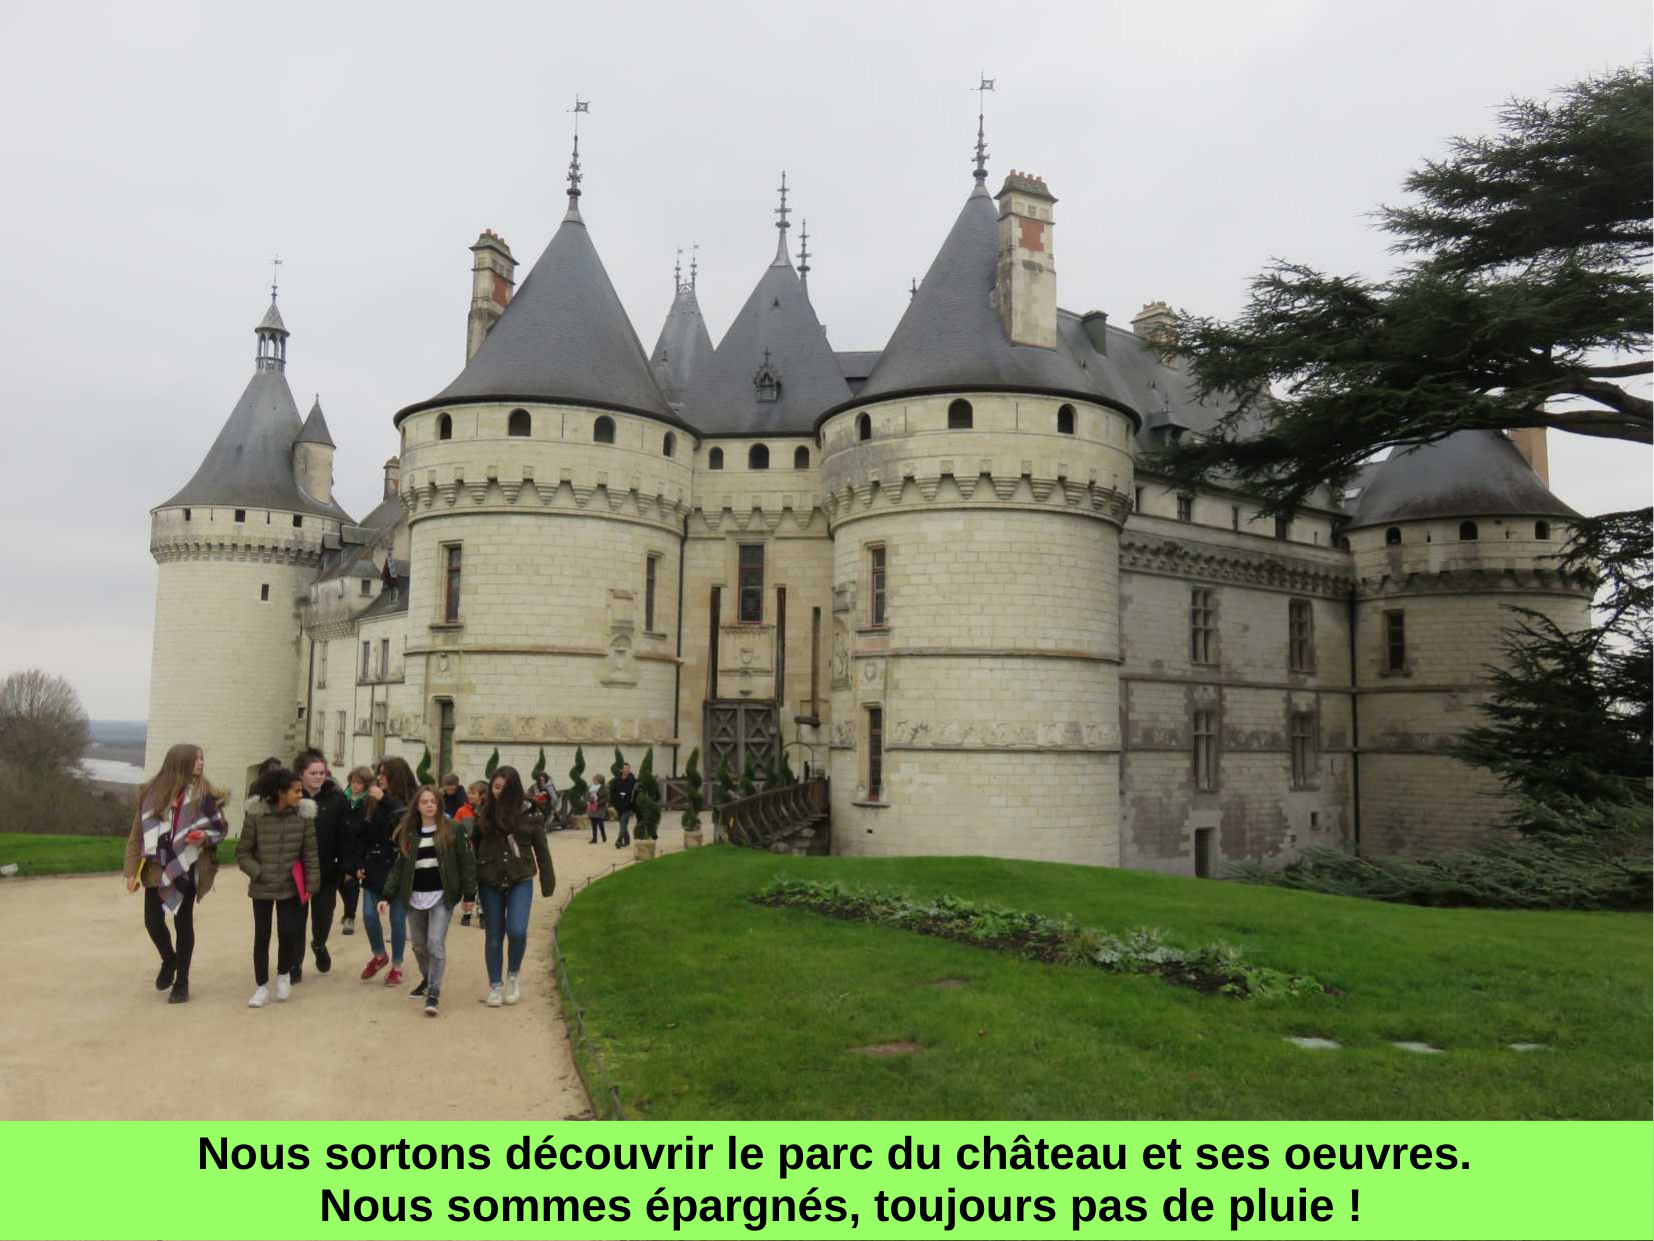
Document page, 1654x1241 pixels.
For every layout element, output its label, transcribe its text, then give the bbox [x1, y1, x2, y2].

picture [0, 0, 1654, 1120]
text_box Nous sortons découvrir le parc du château et ses oeuvres. Nous sommes épargnés, toujours pas de pluie ! [0, 1120, 1654, 1241]
